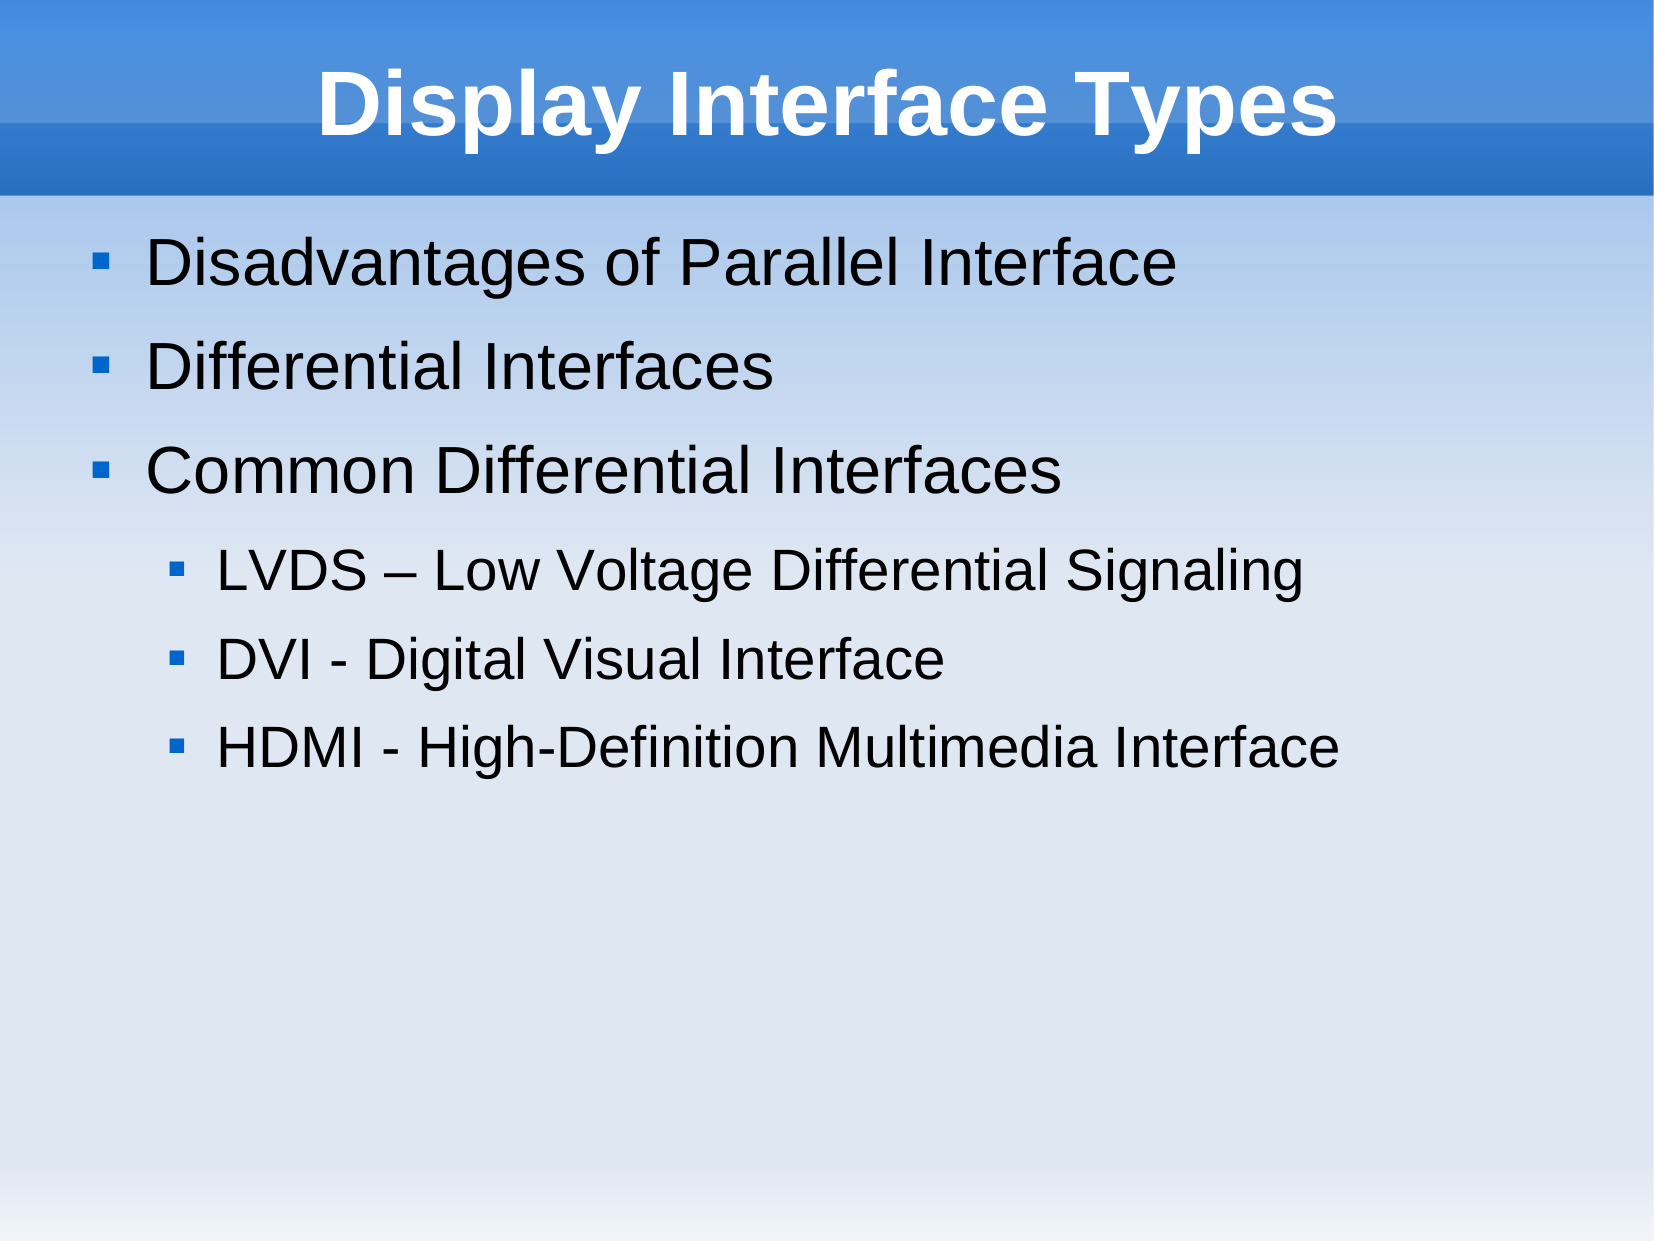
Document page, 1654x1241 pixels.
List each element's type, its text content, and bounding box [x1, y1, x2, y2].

picture [0, 0, 1654, 1241]
list Disadvantages of Parallel Interface Differential Interfaces Common Differential Interfaces LVDS – Low Voltage Differential Signaling DVI - Digital Visual Interface HDMI - High-Definition Multimedia Interface [75, 225, 1564, 1044]
title Display Interface Types [49, 0, 1538, 208]
